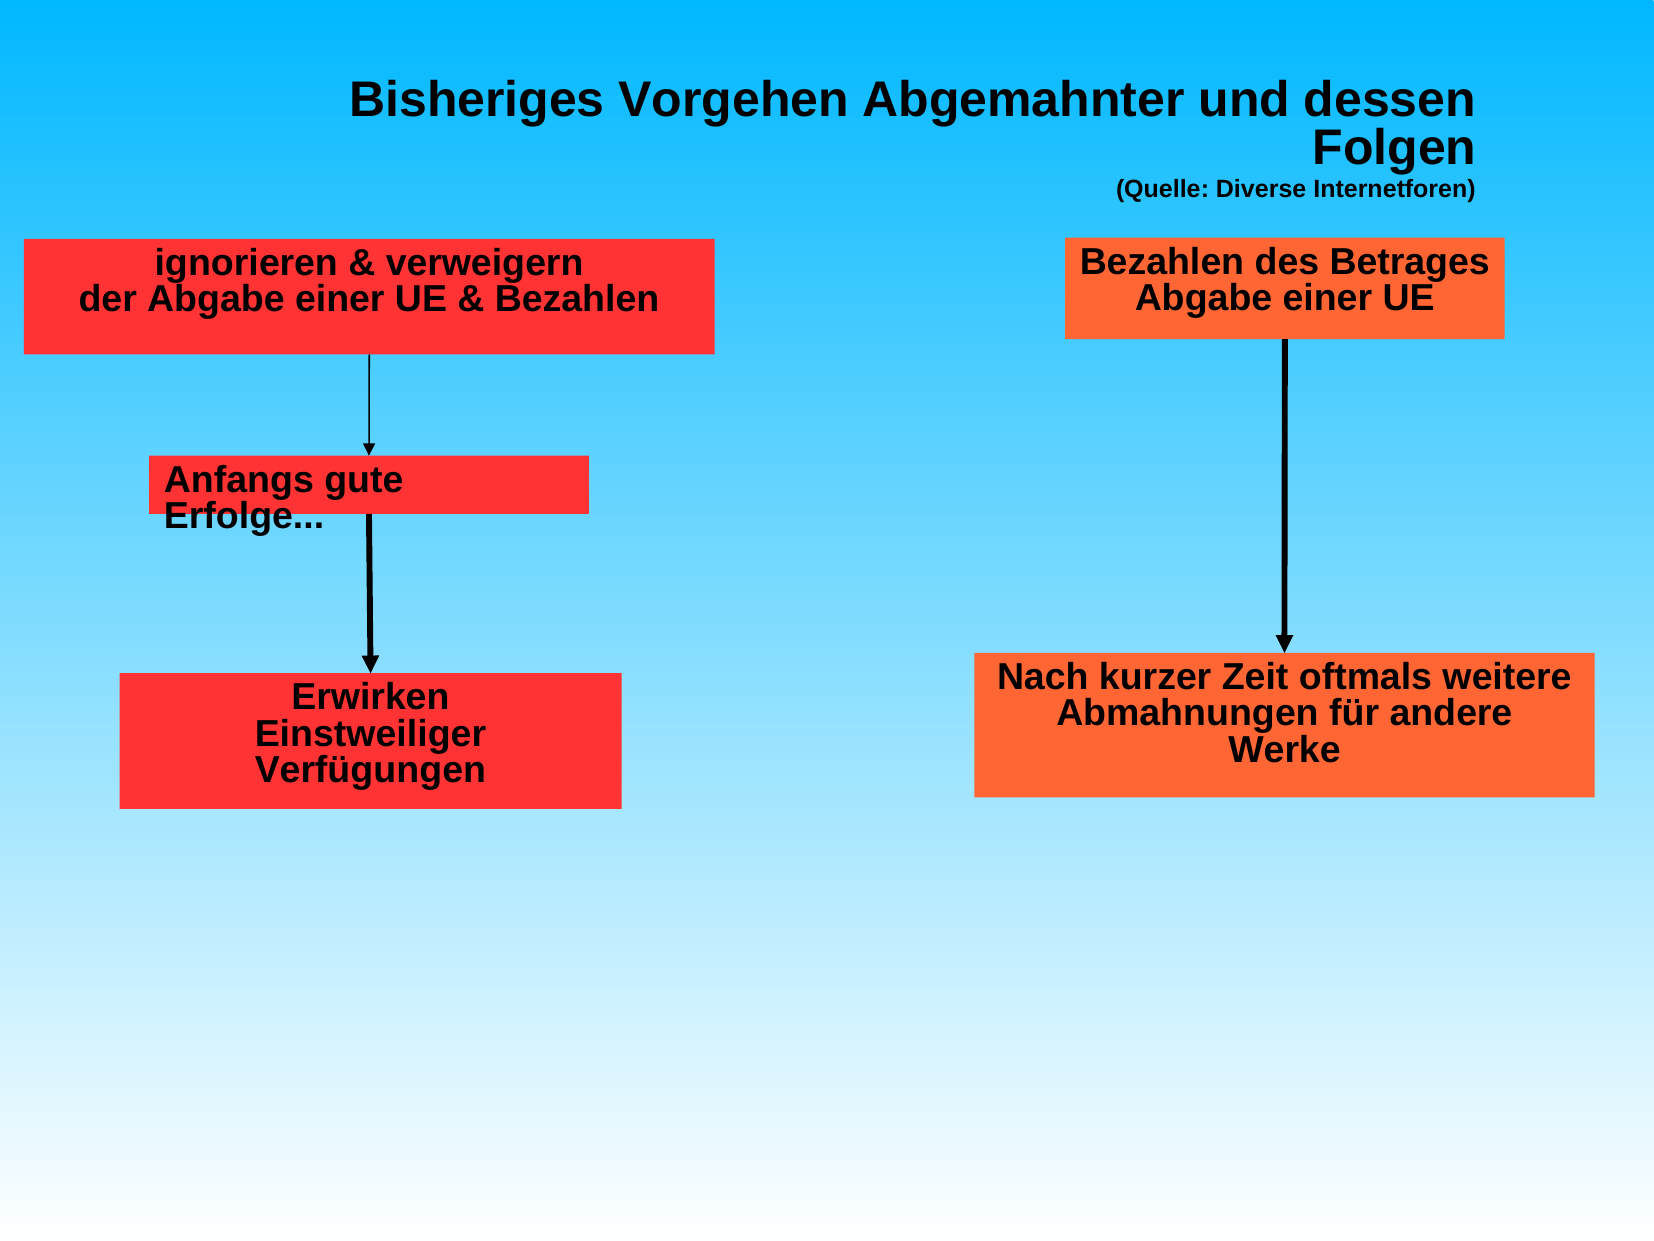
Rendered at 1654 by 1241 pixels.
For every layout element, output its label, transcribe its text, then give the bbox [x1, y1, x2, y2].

text_box Nach kurzer Zeit oftmals weitere Abmahnungen für andere Werke [974, 652, 1595, 798]
text_box Bezahlen des Betrages Abgabe einer UE [1065, 237, 1505, 340]
text_box Erwirken Einstweiliger Verfügungen [119, 673, 622, 809]
text_box Bisheriges Vorgehen Abgemahnter und dessen Folgen (Quelle: Diverse Internetforen)‏ [162, 70, 1492, 171]
text_box ignorieren & verweigern der Abgabe einer UE & Bezahlen [23, 238, 715, 355]
text_box Anfangs gute Erfolge... [149, 455, 589, 514]
